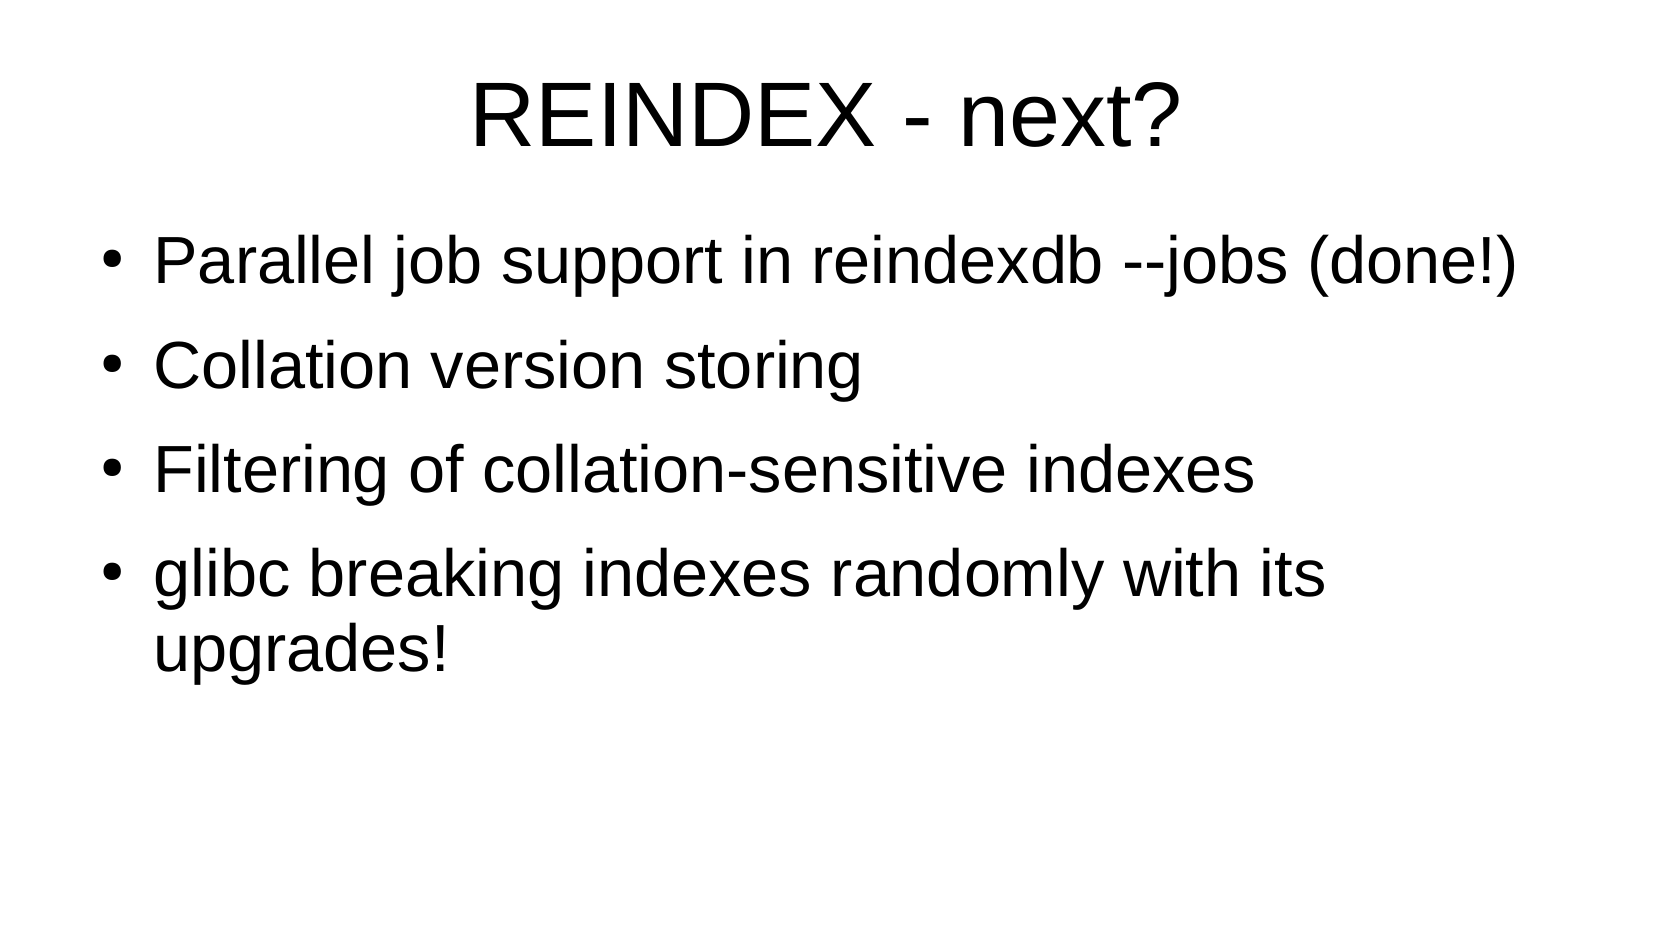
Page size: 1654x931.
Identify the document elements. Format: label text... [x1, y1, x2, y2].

list Parallel job support in reindexdb --jobs (done!) Collation version storing Filtering of collation-sensitive indexes glibc breaking indexes randomly with its upgrades! [82, 223, 1571, 763]
title REINDEX - next? [82, 37, 1571, 193]
